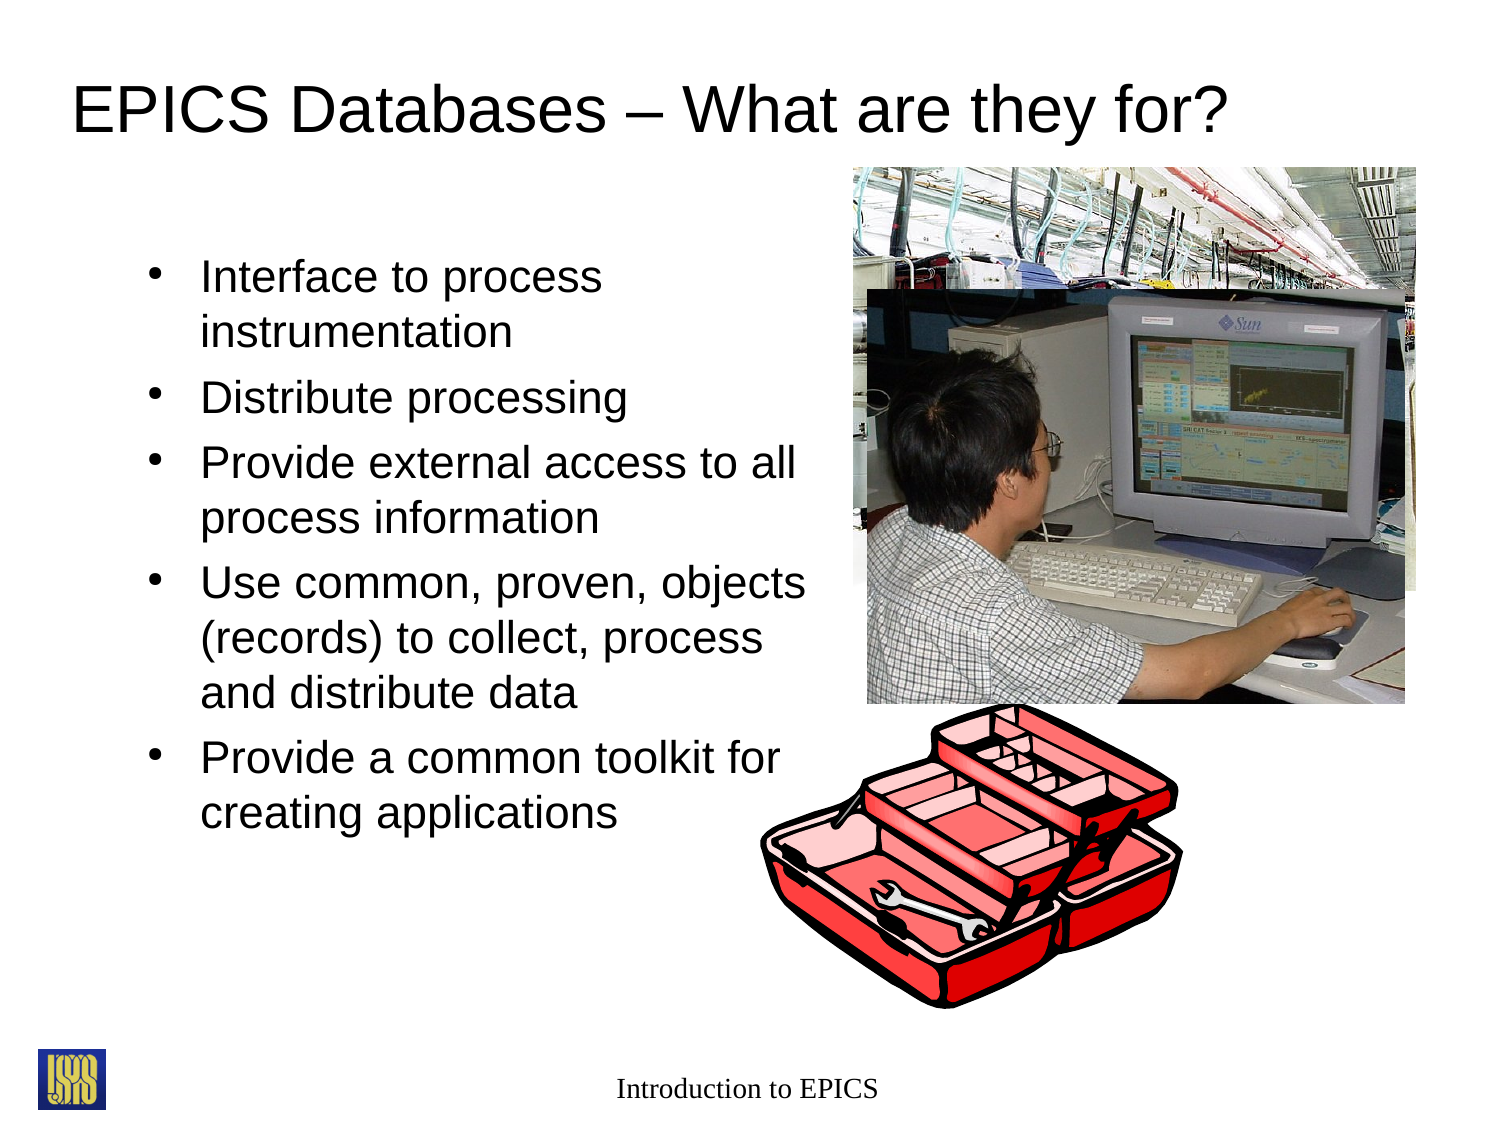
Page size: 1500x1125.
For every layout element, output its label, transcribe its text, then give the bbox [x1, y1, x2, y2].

picture [760, 167, 1416, 1009]
list Interface to process instrumentation Distribute processing Provide external access to all process information Use common, proven, objects (records) to collect, process and distribute data Provide a common toolkit for creating applications [114, 239, 863, 847]
title EPICS Databases – What are they for? [21, 65, 1459, 154]
picture [38, 1049, 106, 1110]
